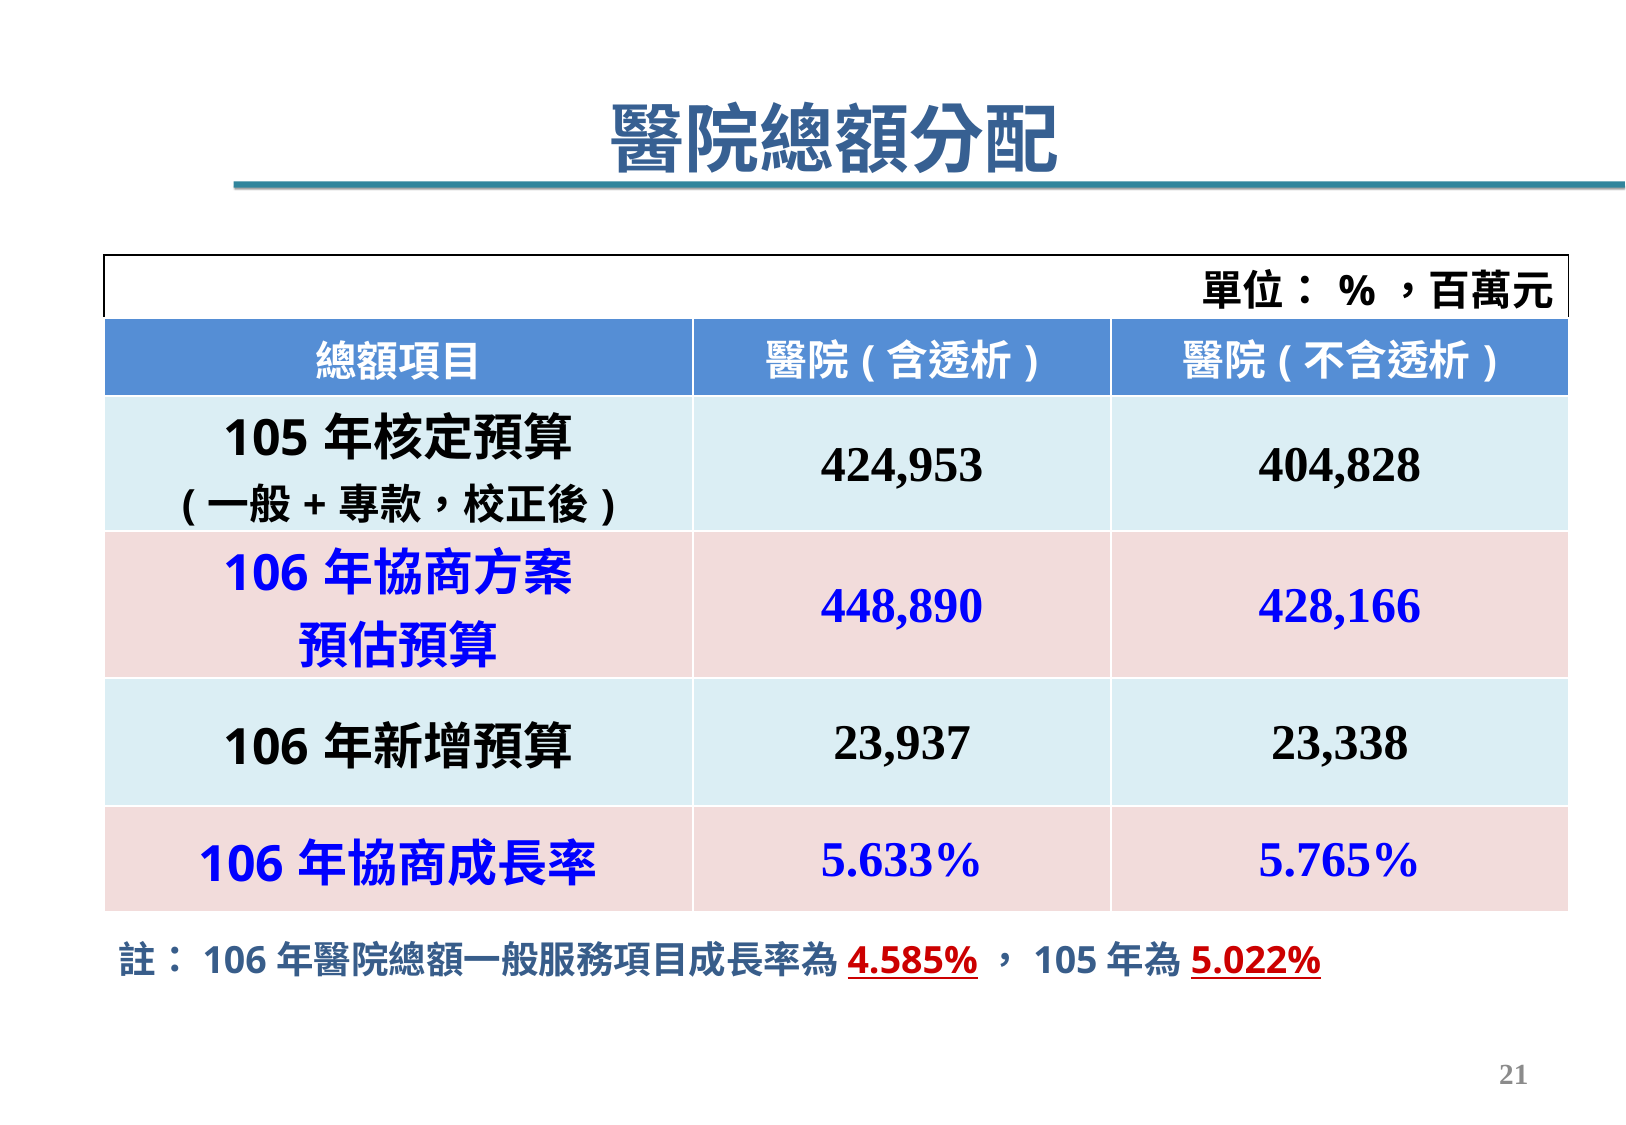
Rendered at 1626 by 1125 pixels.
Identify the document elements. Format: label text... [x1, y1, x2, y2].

title 醫院總額分配 [245, 66, 1424, 206]
table_cell 105年核定預算 (一般+專款，校正後) [105, 397, 692, 530]
table_cell 106年協商成長率 [105, 807, 692, 911]
table_cell 404,828 [1112, 397, 1568, 530]
table_cell 428,166 [1112, 532, 1568, 677]
table_cell 23,338 [1112, 679, 1568, 805]
text_box 註：106年醫院總額一般服務項目成長率為4.585%，105年為5.022% [103, 928, 1451, 989]
table_cell 總額項目 [105, 319, 692, 395]
table_cell 106年新增預算 [105, 679, 692, 805]
table_cell 5.633% [694, 807, 1110, 911]
slide_number <編號> [1164, 1042, 1544, 1103]
table_header 單位：%，百萬元 [105, 256, 1568, 317]
table_cell 448,890 [694, 532, 1110, 677]
table_cell 醫院(含透析) [694, 319, 1110, 395]
table_cell 424,953 [694, 397, 1110, 530]
table_cell 醫院(不含透析) [1112, 319, 1568, 395]
table_cell 5.765% [1112, 807, 1568, 911]
table_cell 23,937 [694, 679, 1110, 805]
table_cell 106年協商方案 預估預算 [105, 532, 692, 677]
